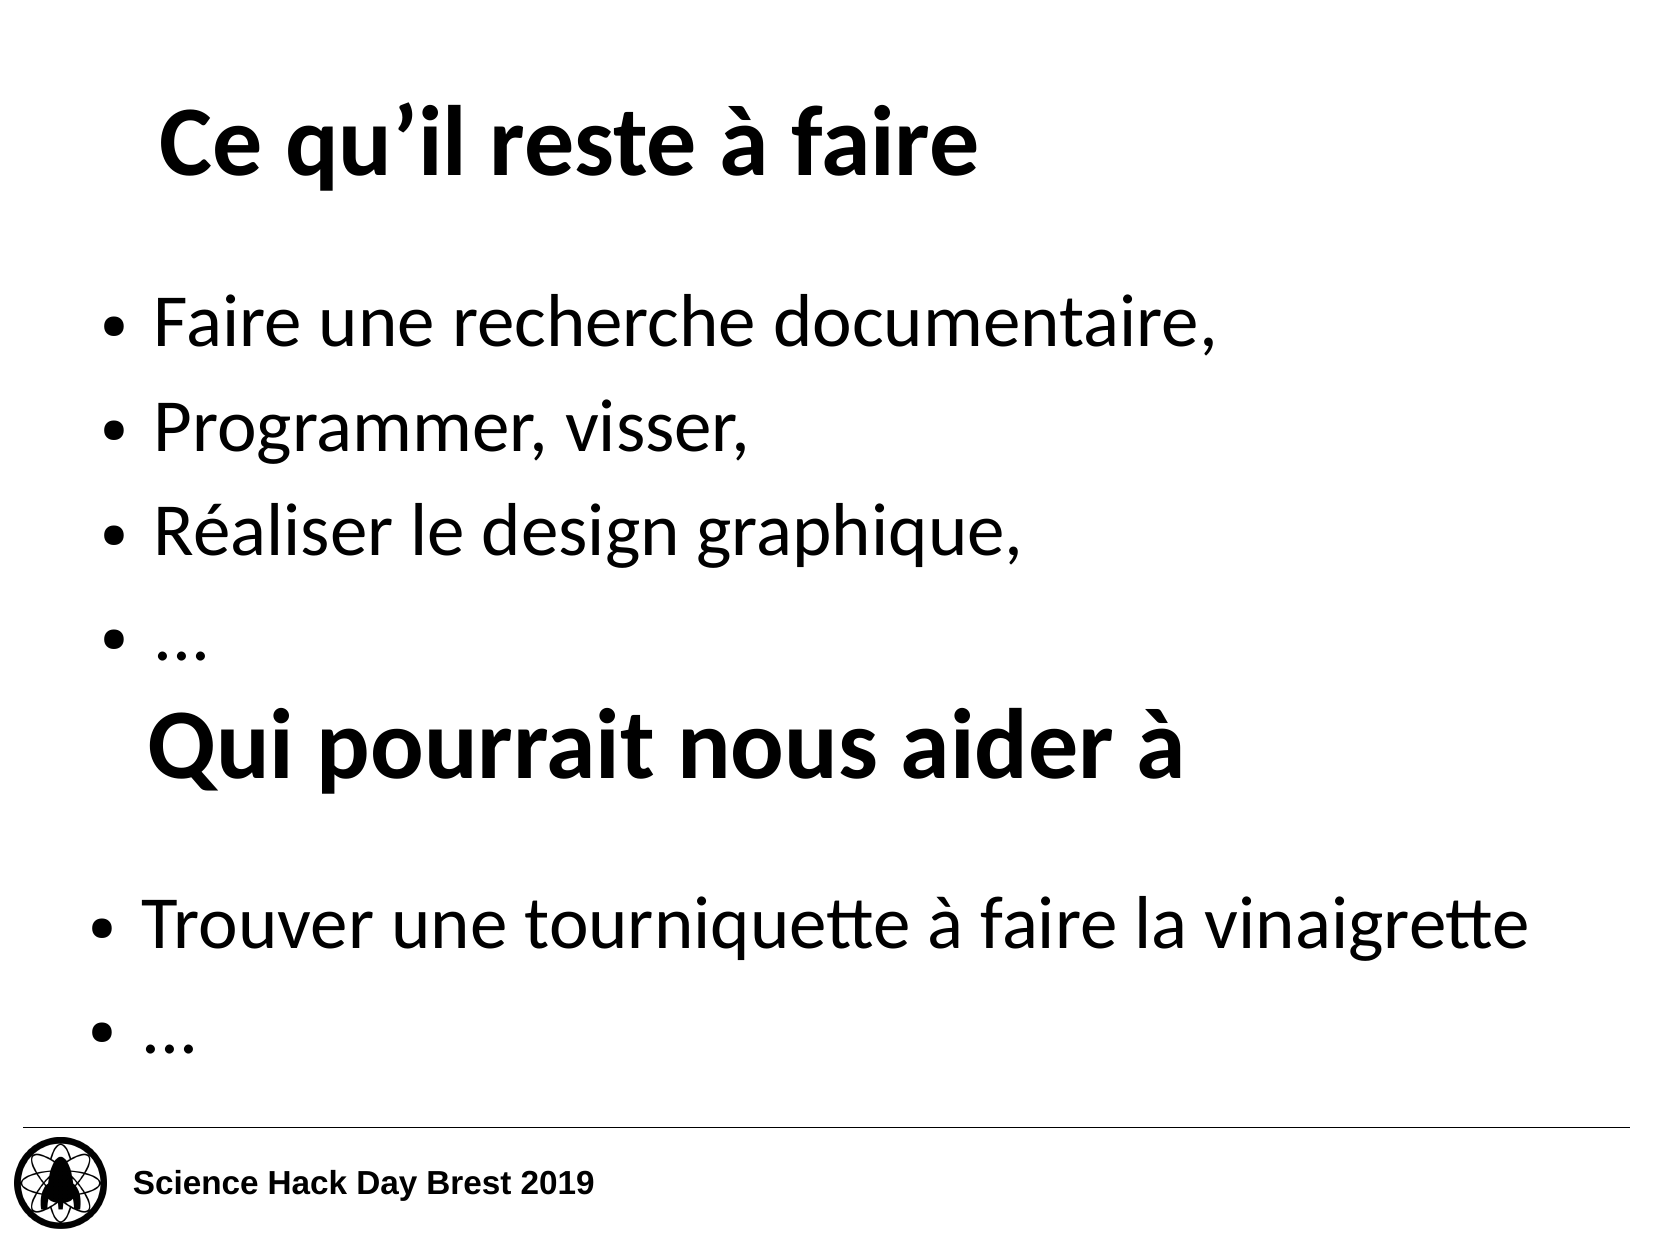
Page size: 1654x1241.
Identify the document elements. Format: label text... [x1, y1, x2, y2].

picture [14, 1137, 107, 1230]
list Trouver une tourniquette à faire la vinaigrette ... [70, 892, 1560, 1111]
title Qui pourrait nous aider à [0, 649, 1607, 857]
list Faire une recherche documentaire, Programmer, visser, Réaliser le design graphique, ... [82, 290, 1571, 649]
title Ce qu’il reste à faire [11, 47, 1347, 255]
text_box Science Hack Day Brest 2019 [118, 1157, 1040, 1210]
